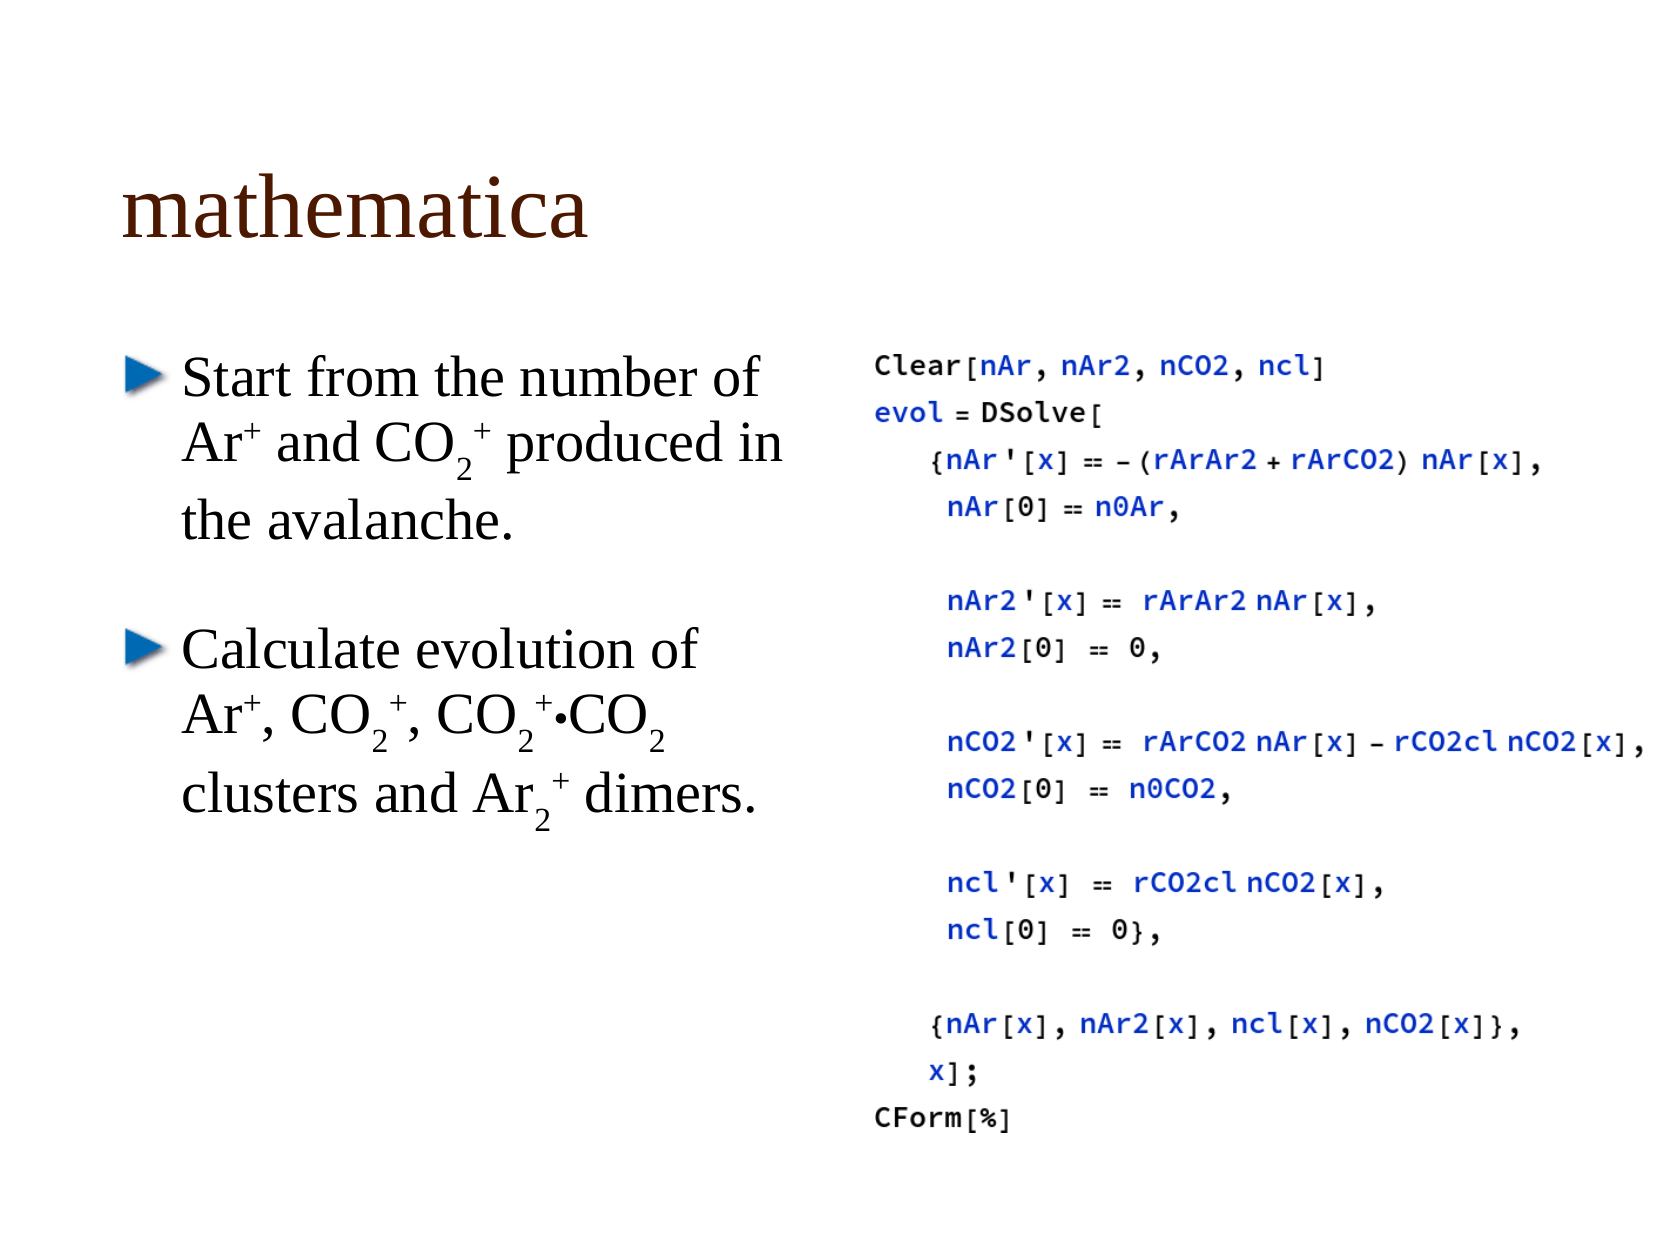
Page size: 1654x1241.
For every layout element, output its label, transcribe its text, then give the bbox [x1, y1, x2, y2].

picture [875, 354, 1643, 1133]
list Start from the number of Ar+ and CO2+ produced in the avalanche. Calculate evolution of Ar+, CO2+, CO2+CO2 clusters and Ar2+ dimers. [121, 344, 875, 1065]
title mathematica [121, 102, 1534, 311]
